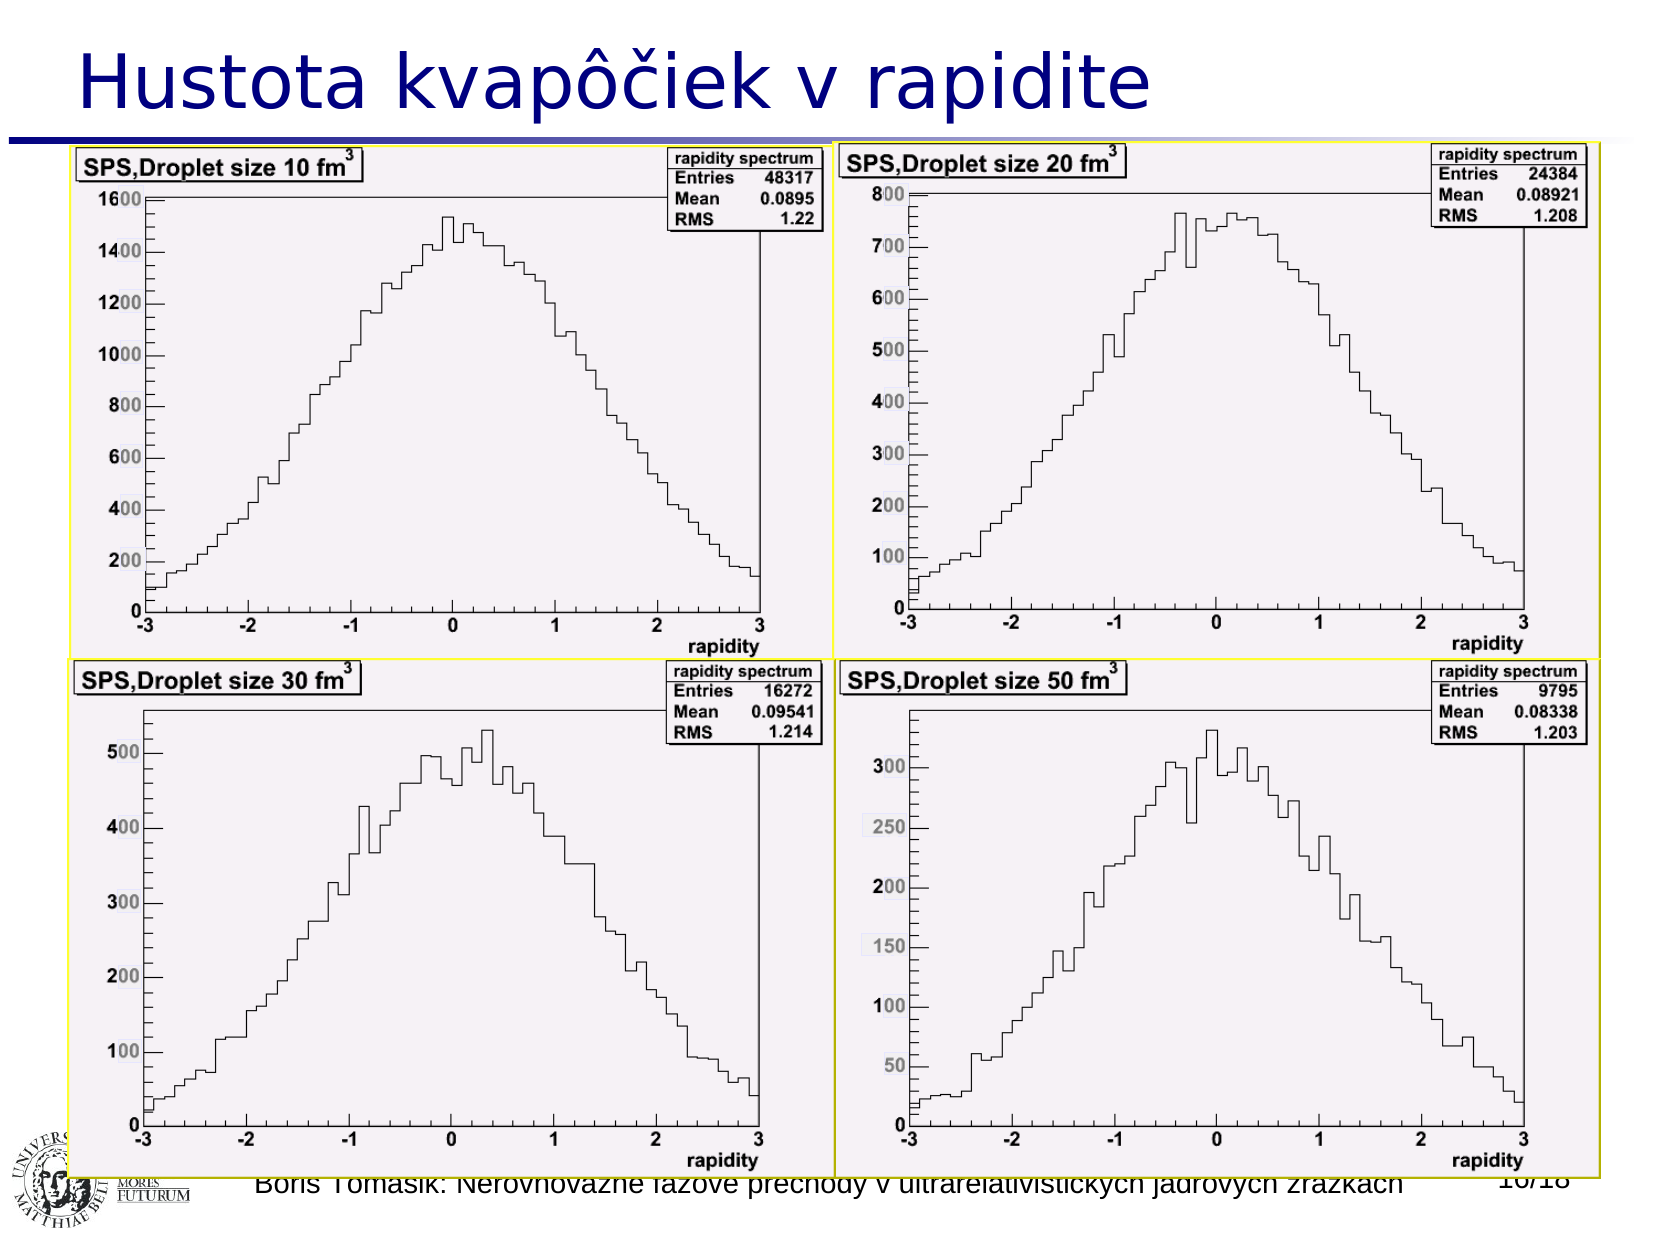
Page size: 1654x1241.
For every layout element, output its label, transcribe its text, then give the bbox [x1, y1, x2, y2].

title Hustota kvapôčiek v rapidite [75, 25, 1565, 141]
text_box [884, 755, 909, 778]
text_box [884, 234, 909, 257]
text_box [884, 286, 909, 309]
text_box [883, 337, 908, 361]
text_box [861, 933, 908, 956]
text_box [120, 494, 143, 518]
text_box [120, 391, 144, 415]
text_box [884, 387, 909, 411]
picture [12, 141, 1601, 1228]
text_box [119, 289, 144, 313]
text_box [118, 965, 142, 989]
text_box [117, 889, 141, 913]
text_box [884, 183, 909, 206]
text_box [884, 1052, 909, 1075]
text_box [883, 994, 908, 1018]
text_box [120, 547, 146, 571]
text_box [117, 739, 141, 763]
text_box [120, 444, 143, 468]
text_box [884, 877, 909, 900]
text_box [117, 238, 143, 262]
text_box [862, 813, 907, 837]
text_box [118, 185, 144, 208]
text_box [883, 491, 908, 515]
text_box [882, 541, 907, 565]
text_box [118, 1039, 142, 1063]
text_box [120, 340, 143, 364]
text_box [884, 441, 909, 465]
text_box [118, 815, 142, 839]
